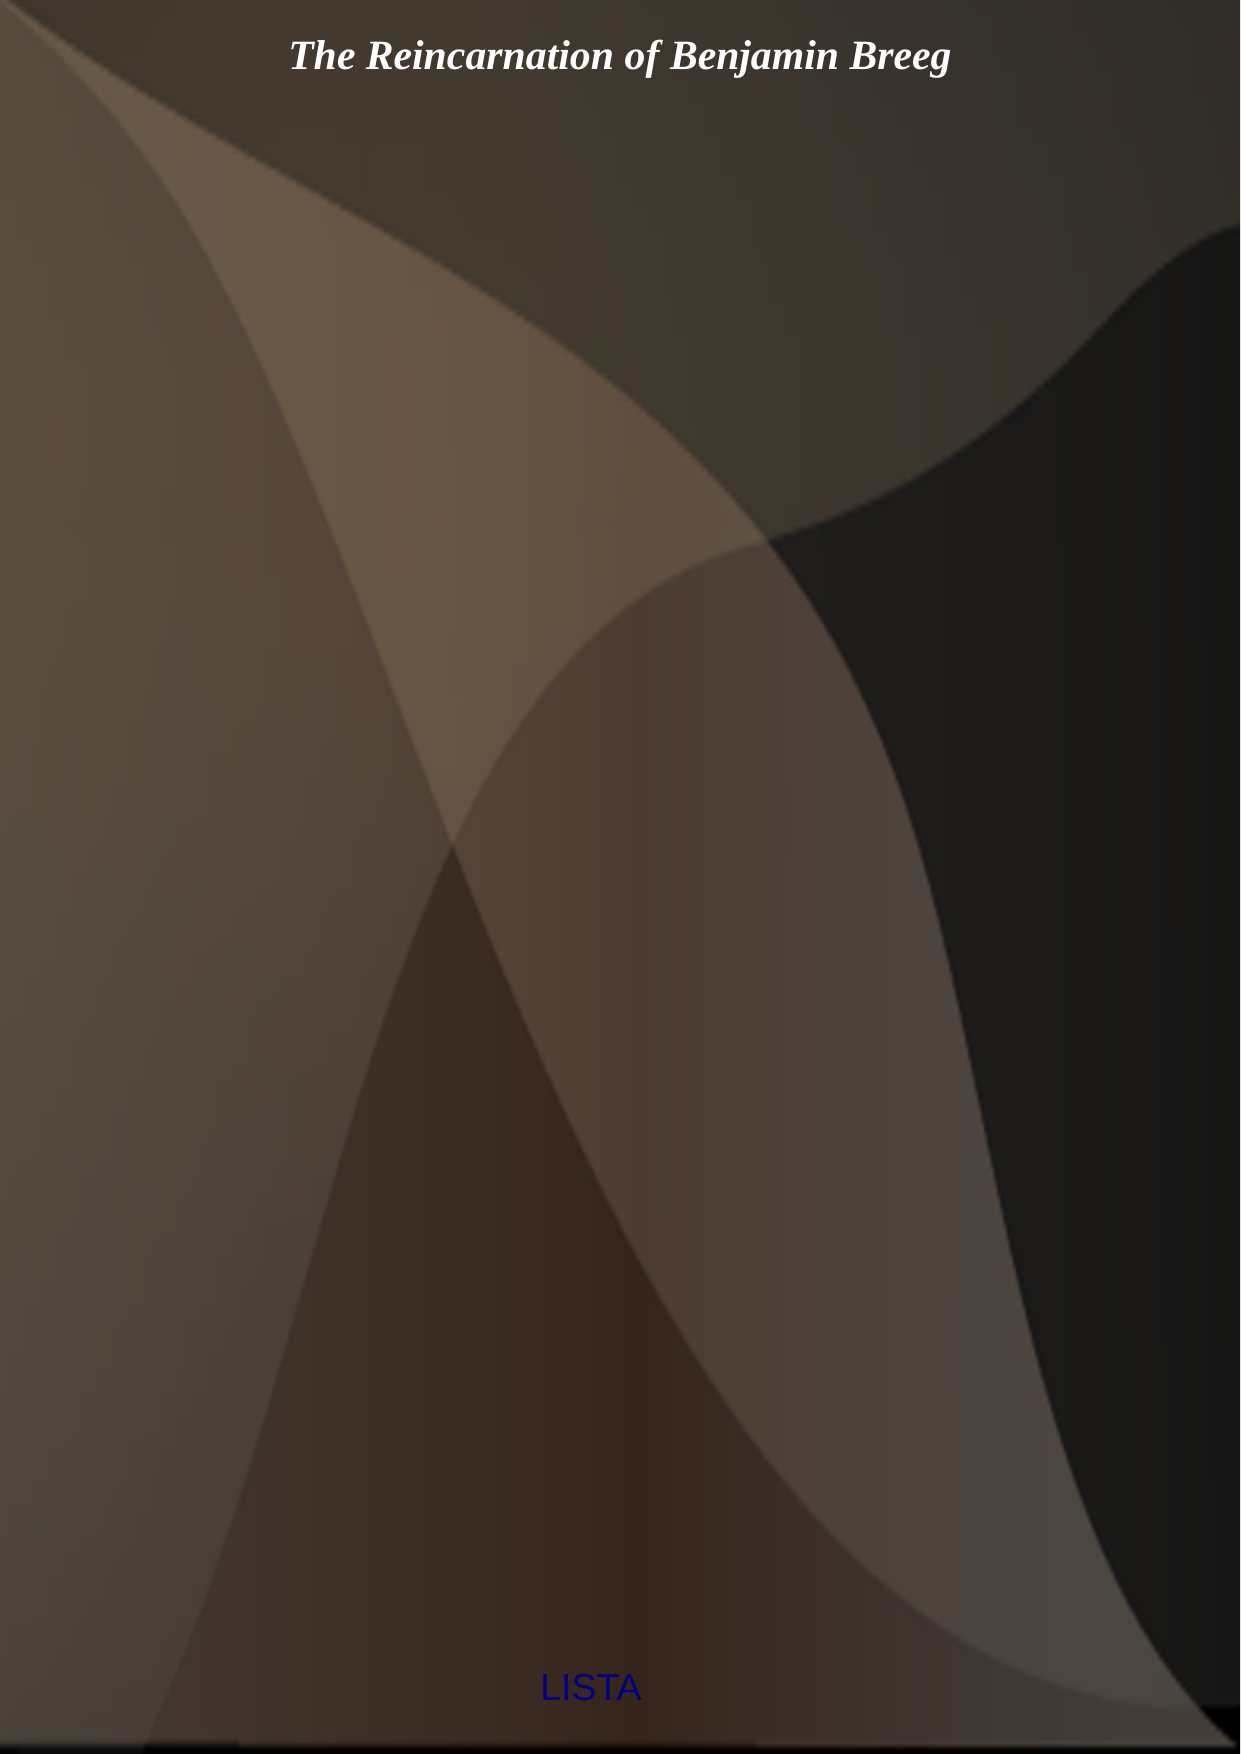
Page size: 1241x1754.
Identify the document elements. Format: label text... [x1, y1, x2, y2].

text_box LISTA [525, 1659, 657, 1717]
title The Reincarnation of Benjamin Breeg [88, 23, 1152, 88]
picture [0, 0, 1241, 1754]
